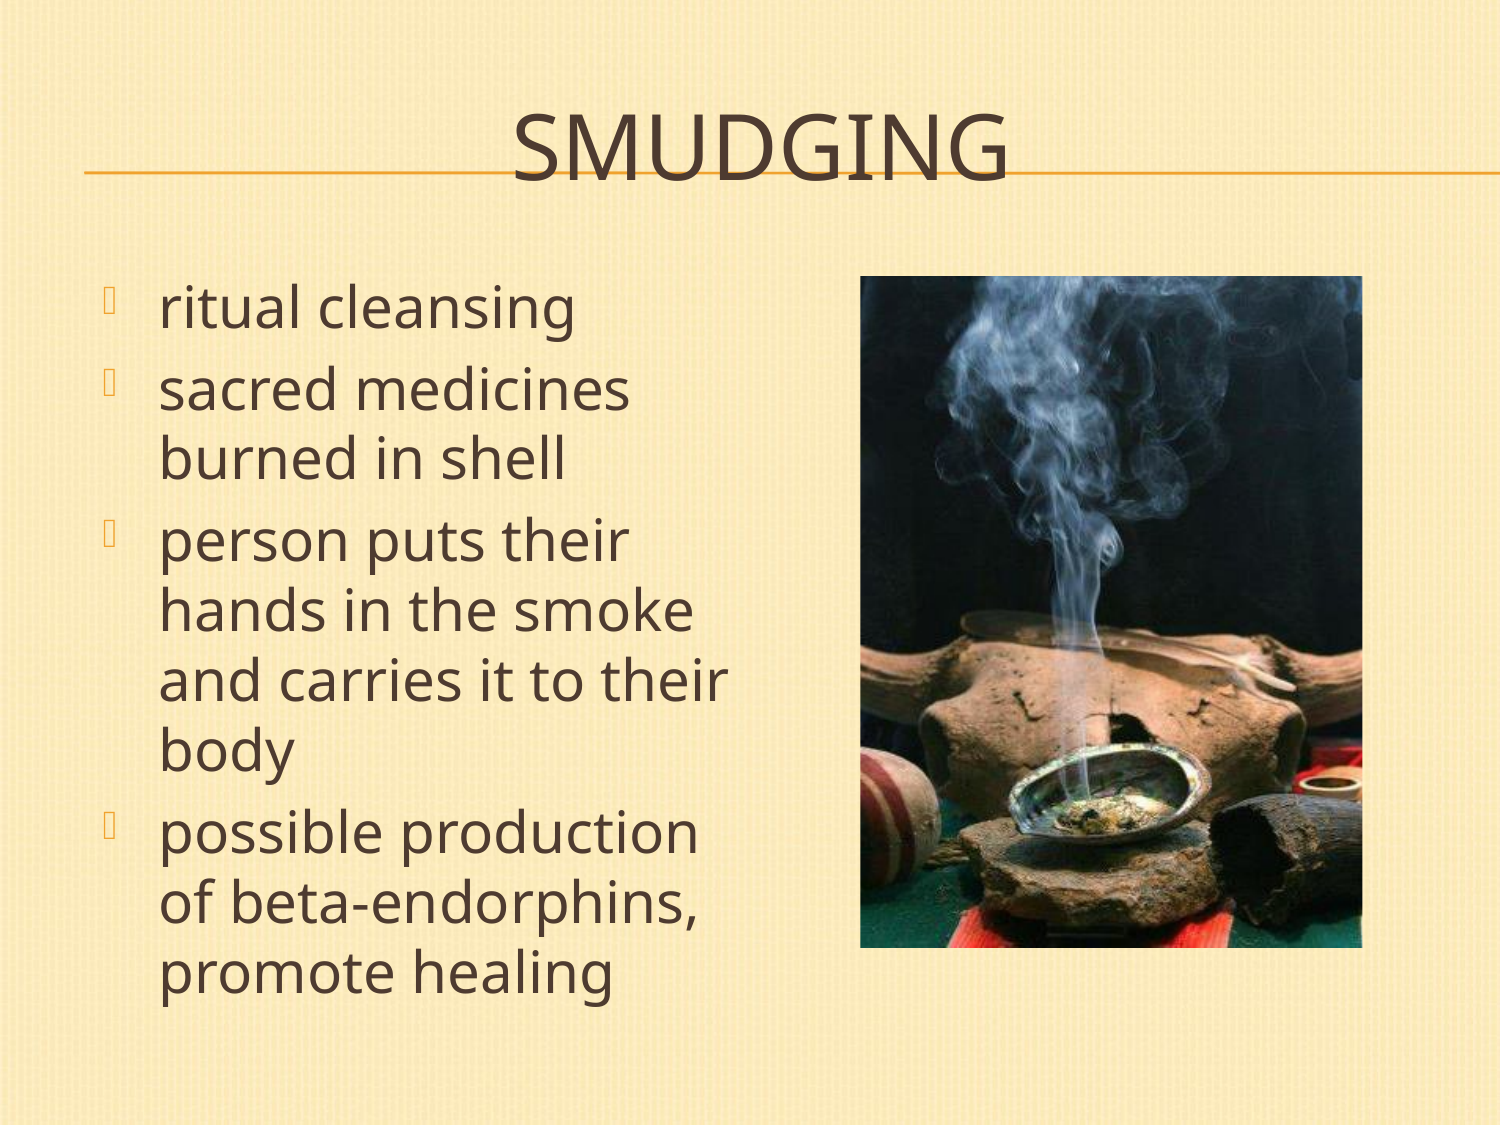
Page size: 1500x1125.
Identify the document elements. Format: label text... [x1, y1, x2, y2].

picture [0, 0, 1500, 1125]
title SMUDGING [49, 75, 1475, 213]
list ritual cleansing sacred medicines burned in shell person puts their hands in the smoke and carries it to their body possible production of beta-endorphins, promote healing [87, 262, 775, 1038]
